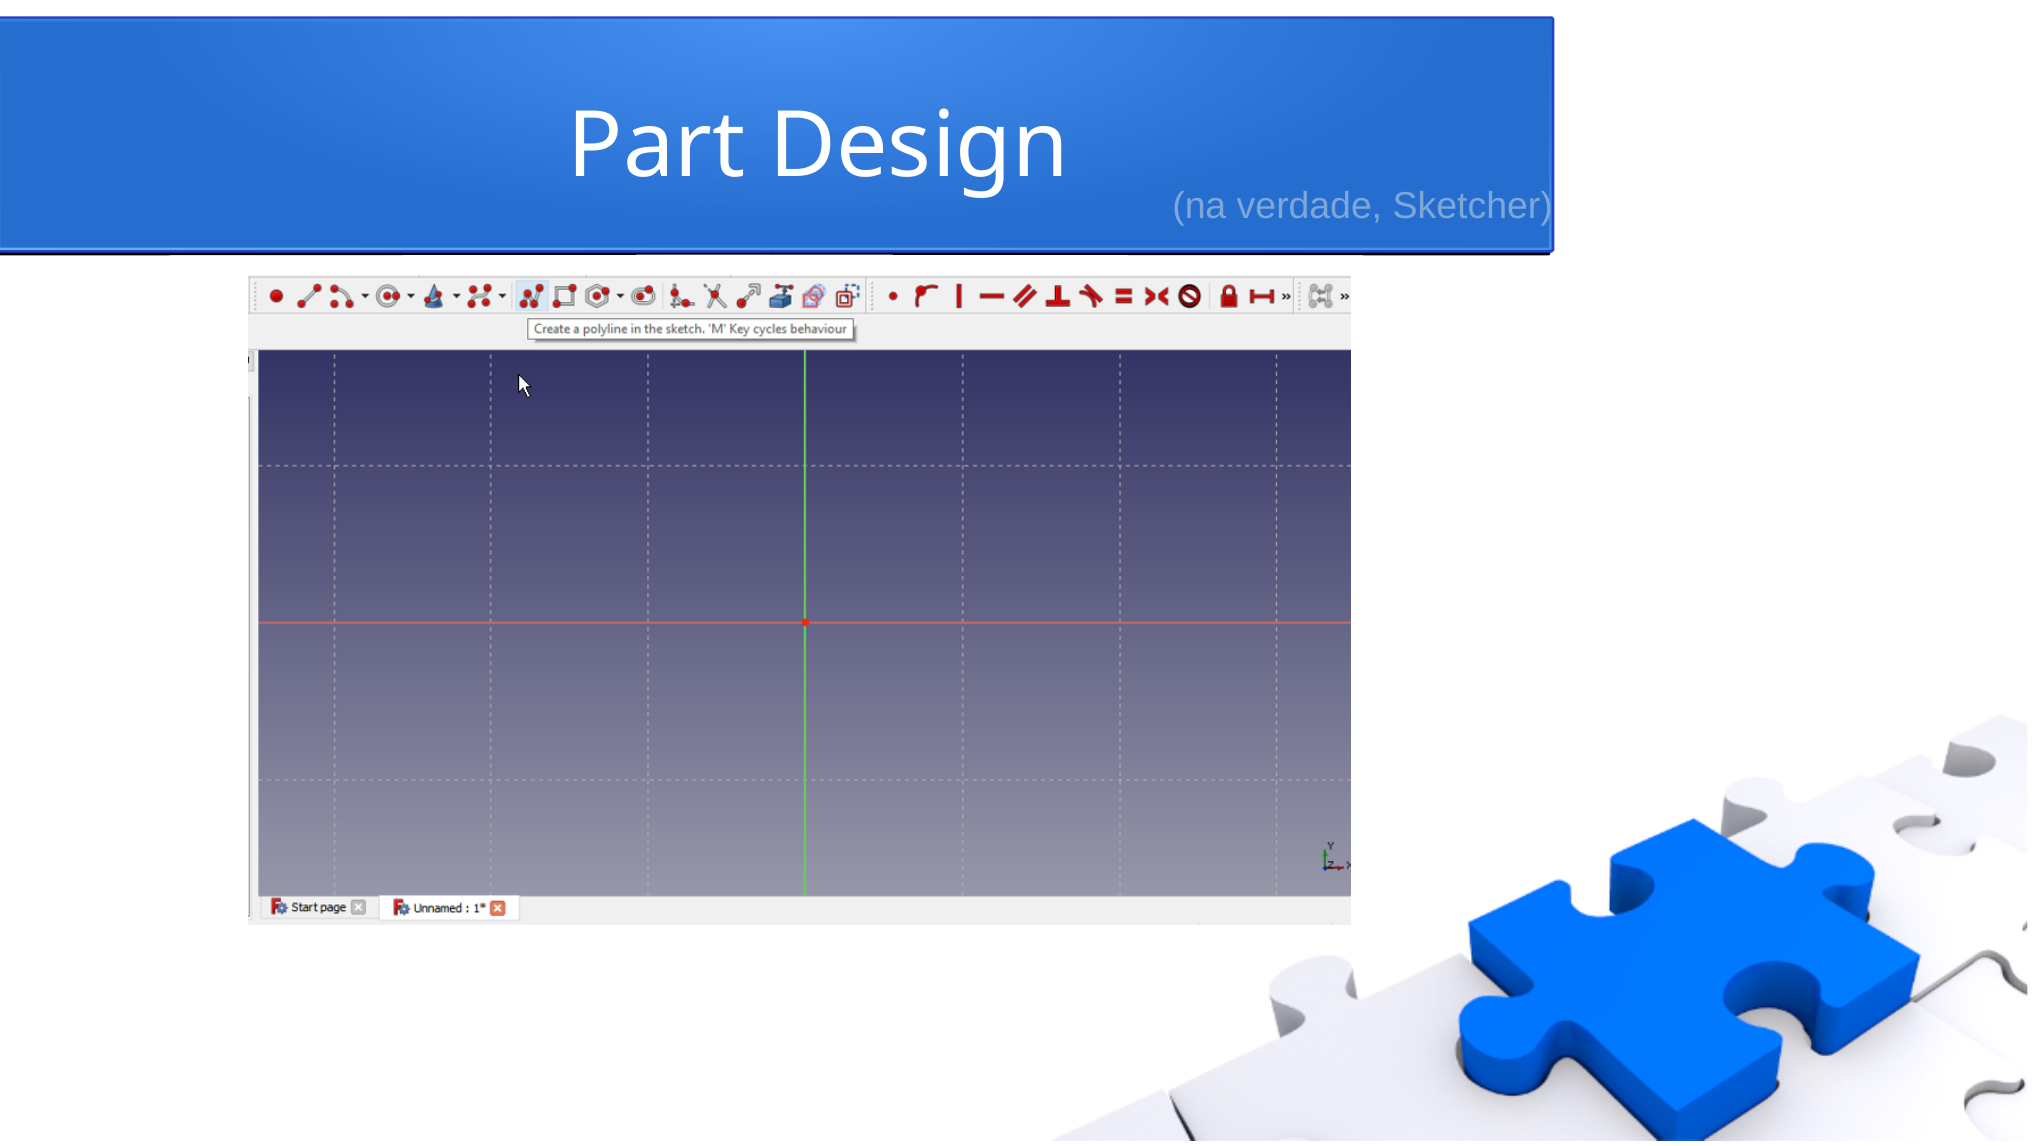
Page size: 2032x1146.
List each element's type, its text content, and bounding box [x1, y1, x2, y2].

title Part Design [101, 45, 1536, 237]
picture [248, 275, 2028, 1141]
text_box (na verdade, Sketcher) [1157, 177, 1571, 276]
